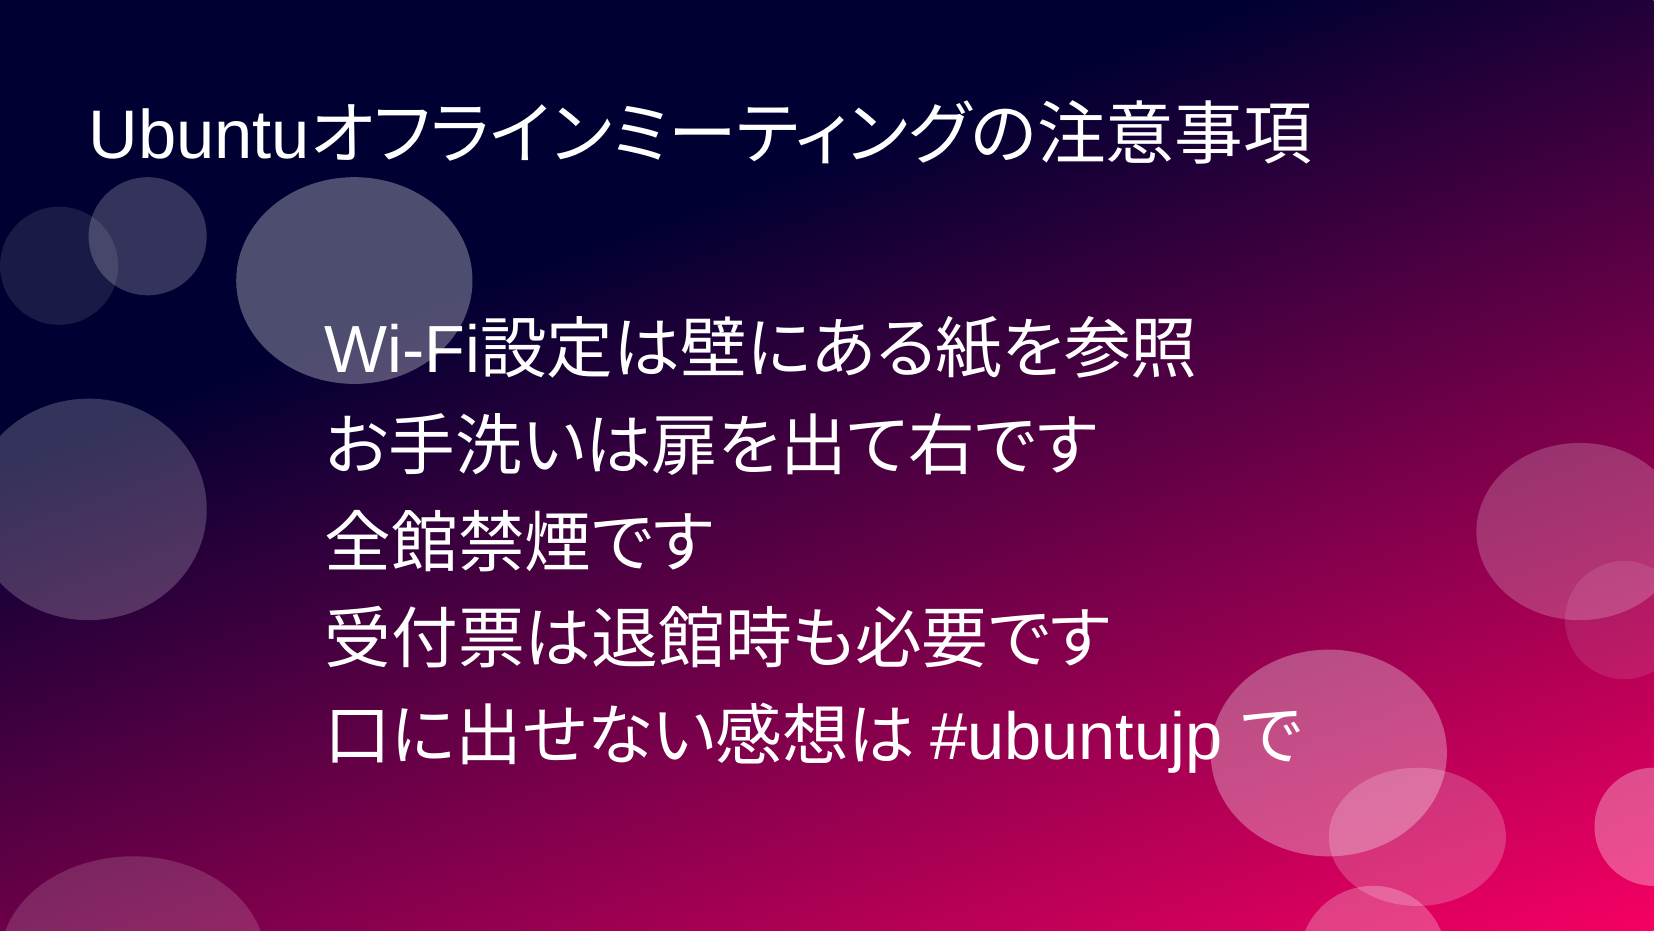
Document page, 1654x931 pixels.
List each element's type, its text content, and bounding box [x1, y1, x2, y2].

title Ubuntuオフラインミーティングの注意事項 [88, 51, 1577, 207]
subtitle Wi-Fi設定は壁にある紙を参照 お手洗いは扉を出て右です 全館禁煙です 受付票は退館時も必要です 口に出せない感想は #ubuntujp で [324, 295, 1571, 886]
